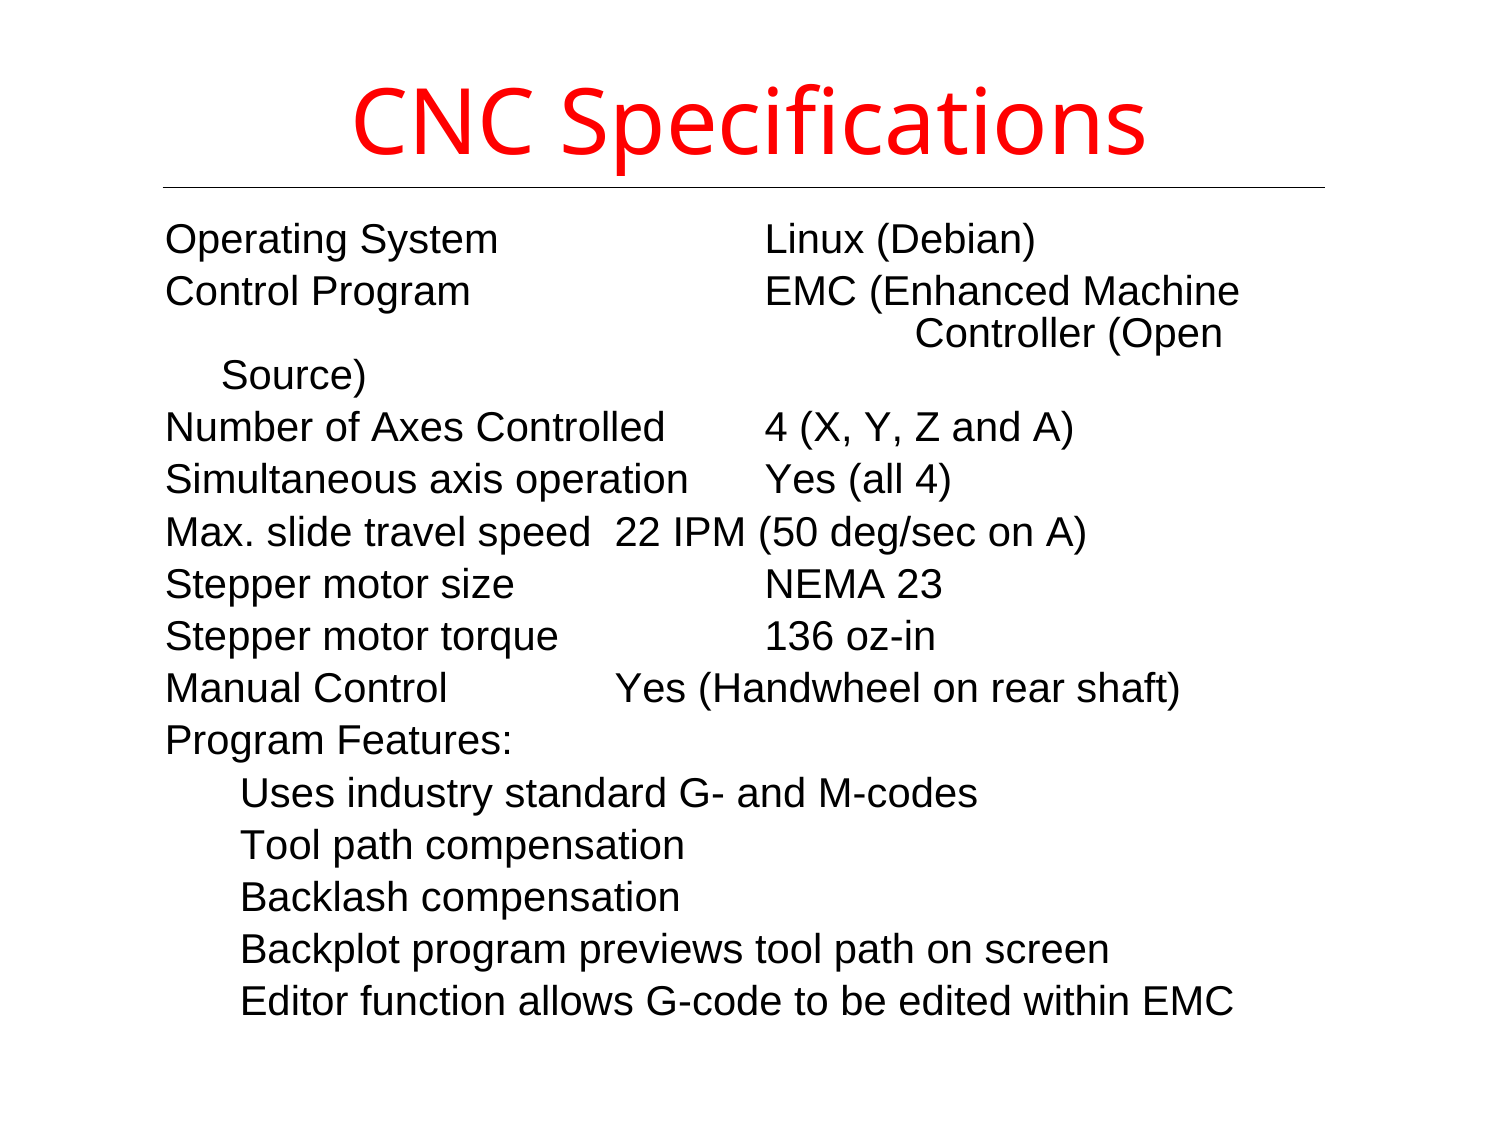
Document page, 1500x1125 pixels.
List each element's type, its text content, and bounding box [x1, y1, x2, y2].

list Operating System Linux (Debian) Control Program EMC (Enhanced Machine Controller (Open Source) Number of Axes Controlled 4 (X, Y, Z and A) Simultaneous axis operation Yes (all 4) Max. slide travel speed 22 IPM (50 deg/sec on A) Stepper motor size NEMA 23 Stepper motor torque 136 oz-in Manual Control Yes (Handwheel on rear shaft) Program Features: Uses industry standard G- and M-codes Tool path compensation Backlash compensation Backplot program previews tool path on screen Editor function allows G-code to be edited within EMC [149, 212, 1375, 1084]
title CNC Specifications [75, 24, 1426, 213]
